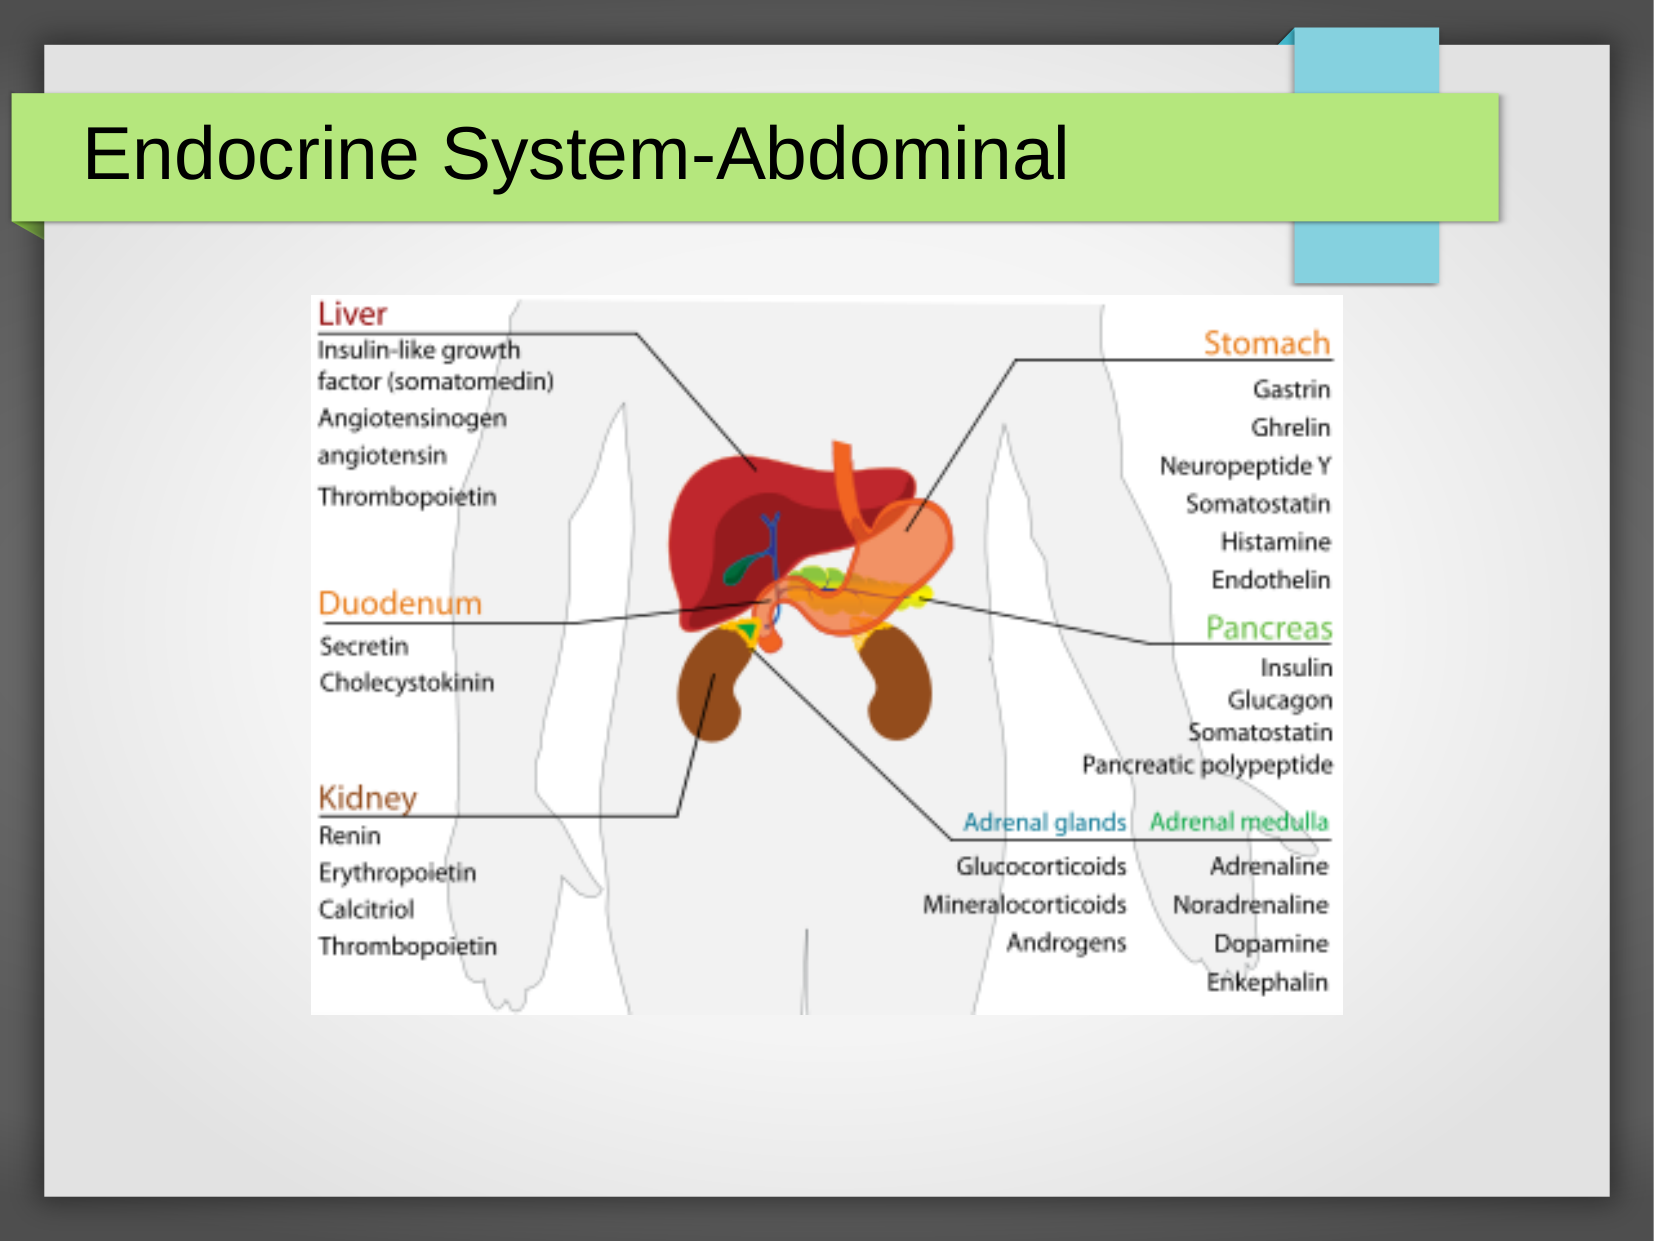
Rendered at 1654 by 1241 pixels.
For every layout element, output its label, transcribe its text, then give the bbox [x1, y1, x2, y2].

picture [0, 0, 1654, 1241]
title Endocrine System-Abdominal [82, 94, 1264, 213]
